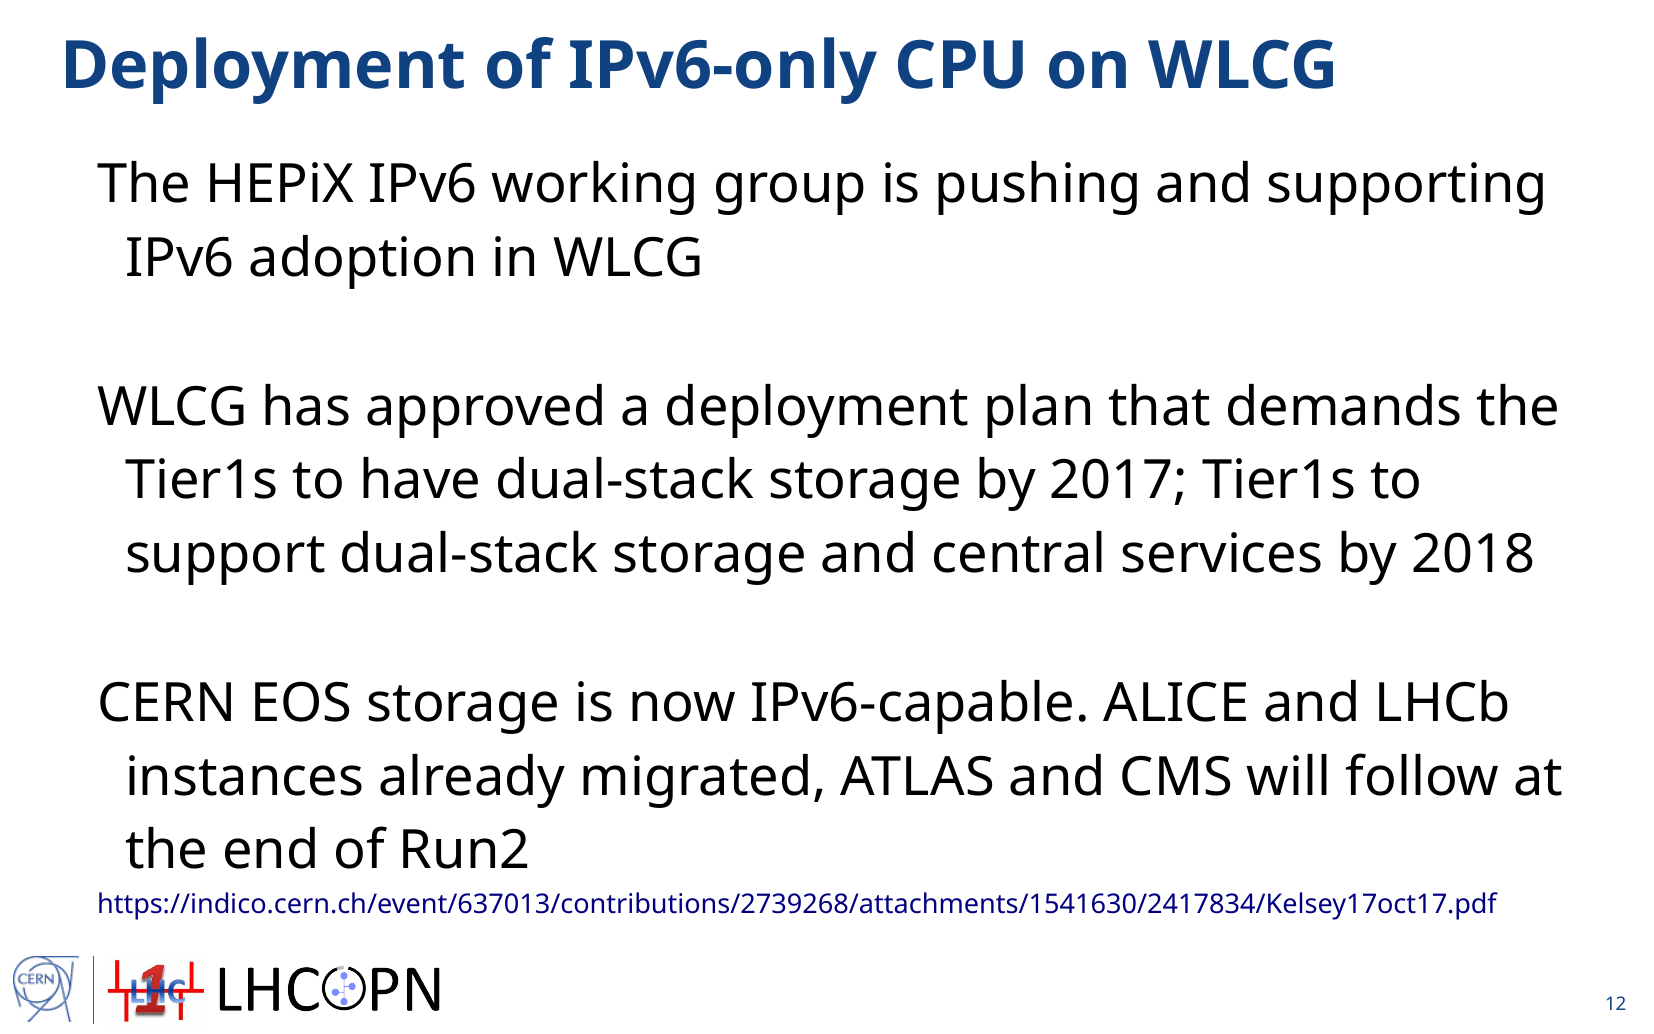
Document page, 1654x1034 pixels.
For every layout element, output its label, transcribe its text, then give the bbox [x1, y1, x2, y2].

title Deployment of IPv6-only CPU on WLCG [60, 0, 1528, 138]
picture [13, 956, 79, 1032]
text_box The HEPiX IPv6 working group is pushing and supporting IPv6 adoption in WLCG WLCG has approved a deployment plan that demands the Tier1s to have dual-stack storage by 2017; Tier1s to support dual-stack storage and central services by 2018 CERN EOS storage is now IPv6-capable. ALICE and LHCb instances already migrated, ATLAS and CMS will follow at the end of Run2 https://indico.cern.ch/event/637013/contributions/2739268/attachments/1541630/2417834/Kelsey17oct17.pdf [82, 137, 1638, 1034]
